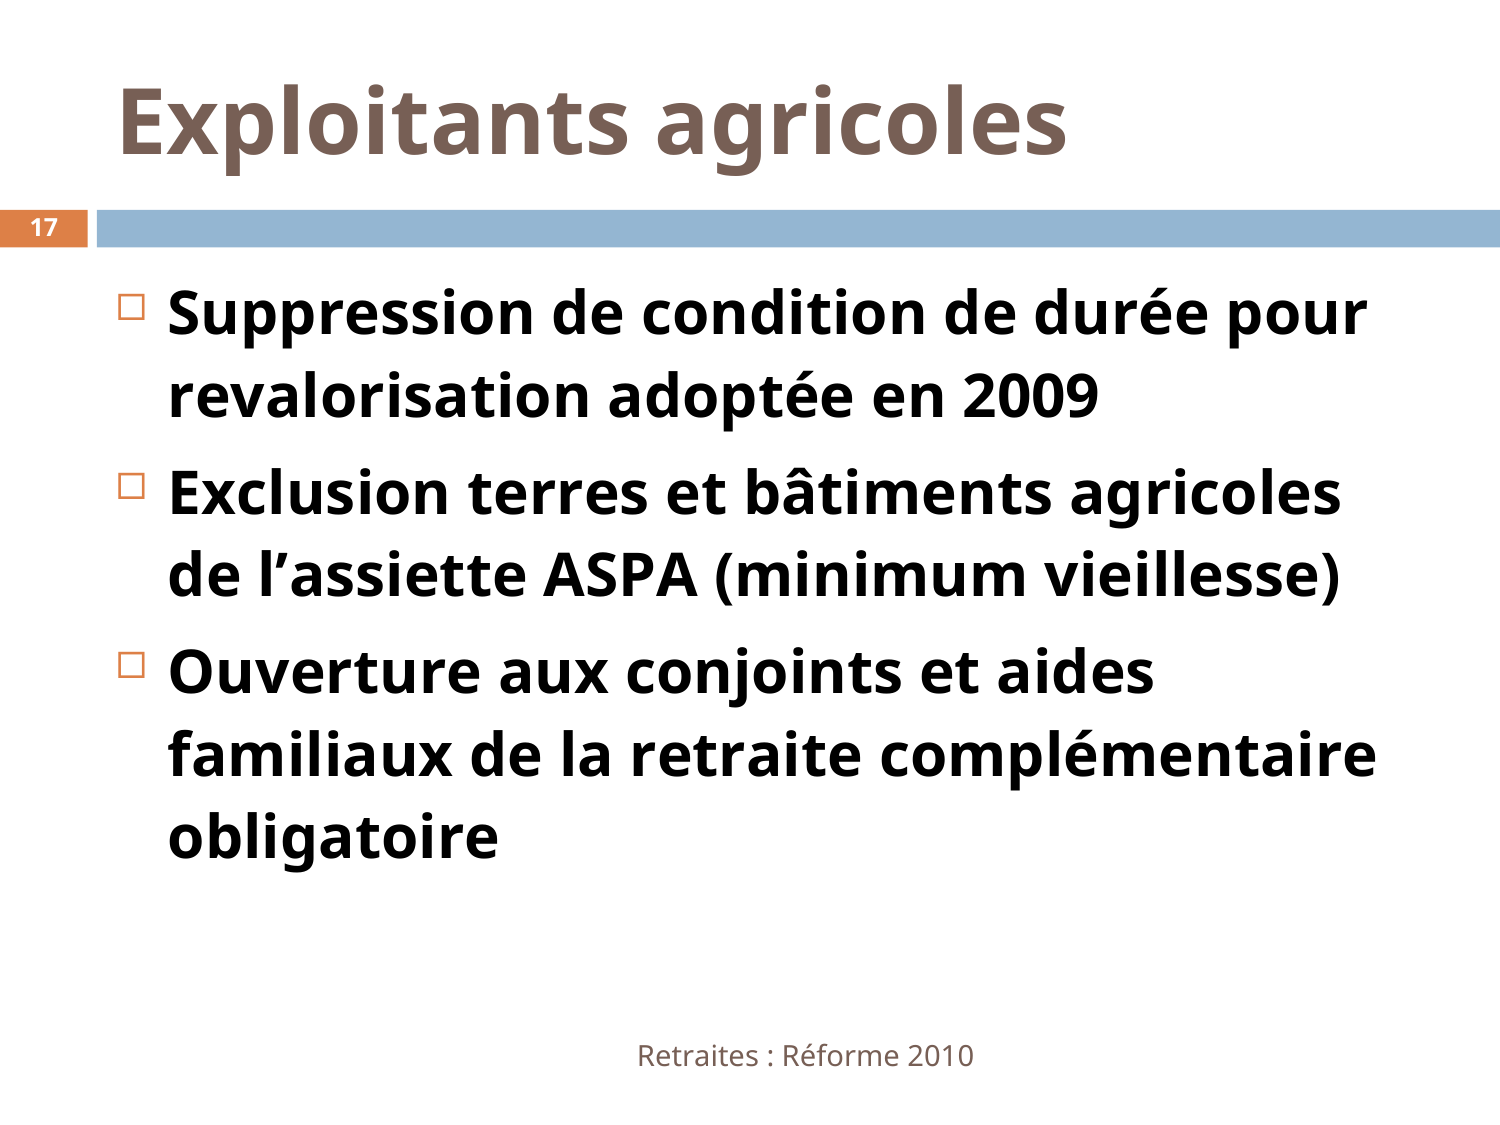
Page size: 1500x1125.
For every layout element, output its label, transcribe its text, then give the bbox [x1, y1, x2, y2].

title Exploitants agricoles [100, 37, 1438, 201]
text_box <numéro> [0, 208, 88, 249]
text_box Retraites : Réforme 2010 [99, 1025, 990, 1085]
list Suppression de condition de durée pour revalorisation adoptée en 2009 Exclusion terres et bâtiments agricoles de l’assiette ASPA (minimum vieillesse) Ouverture aux conjoints et aides familiaux de la retraite complémentaire obligatoire [100, 262, 1438, 1001]
